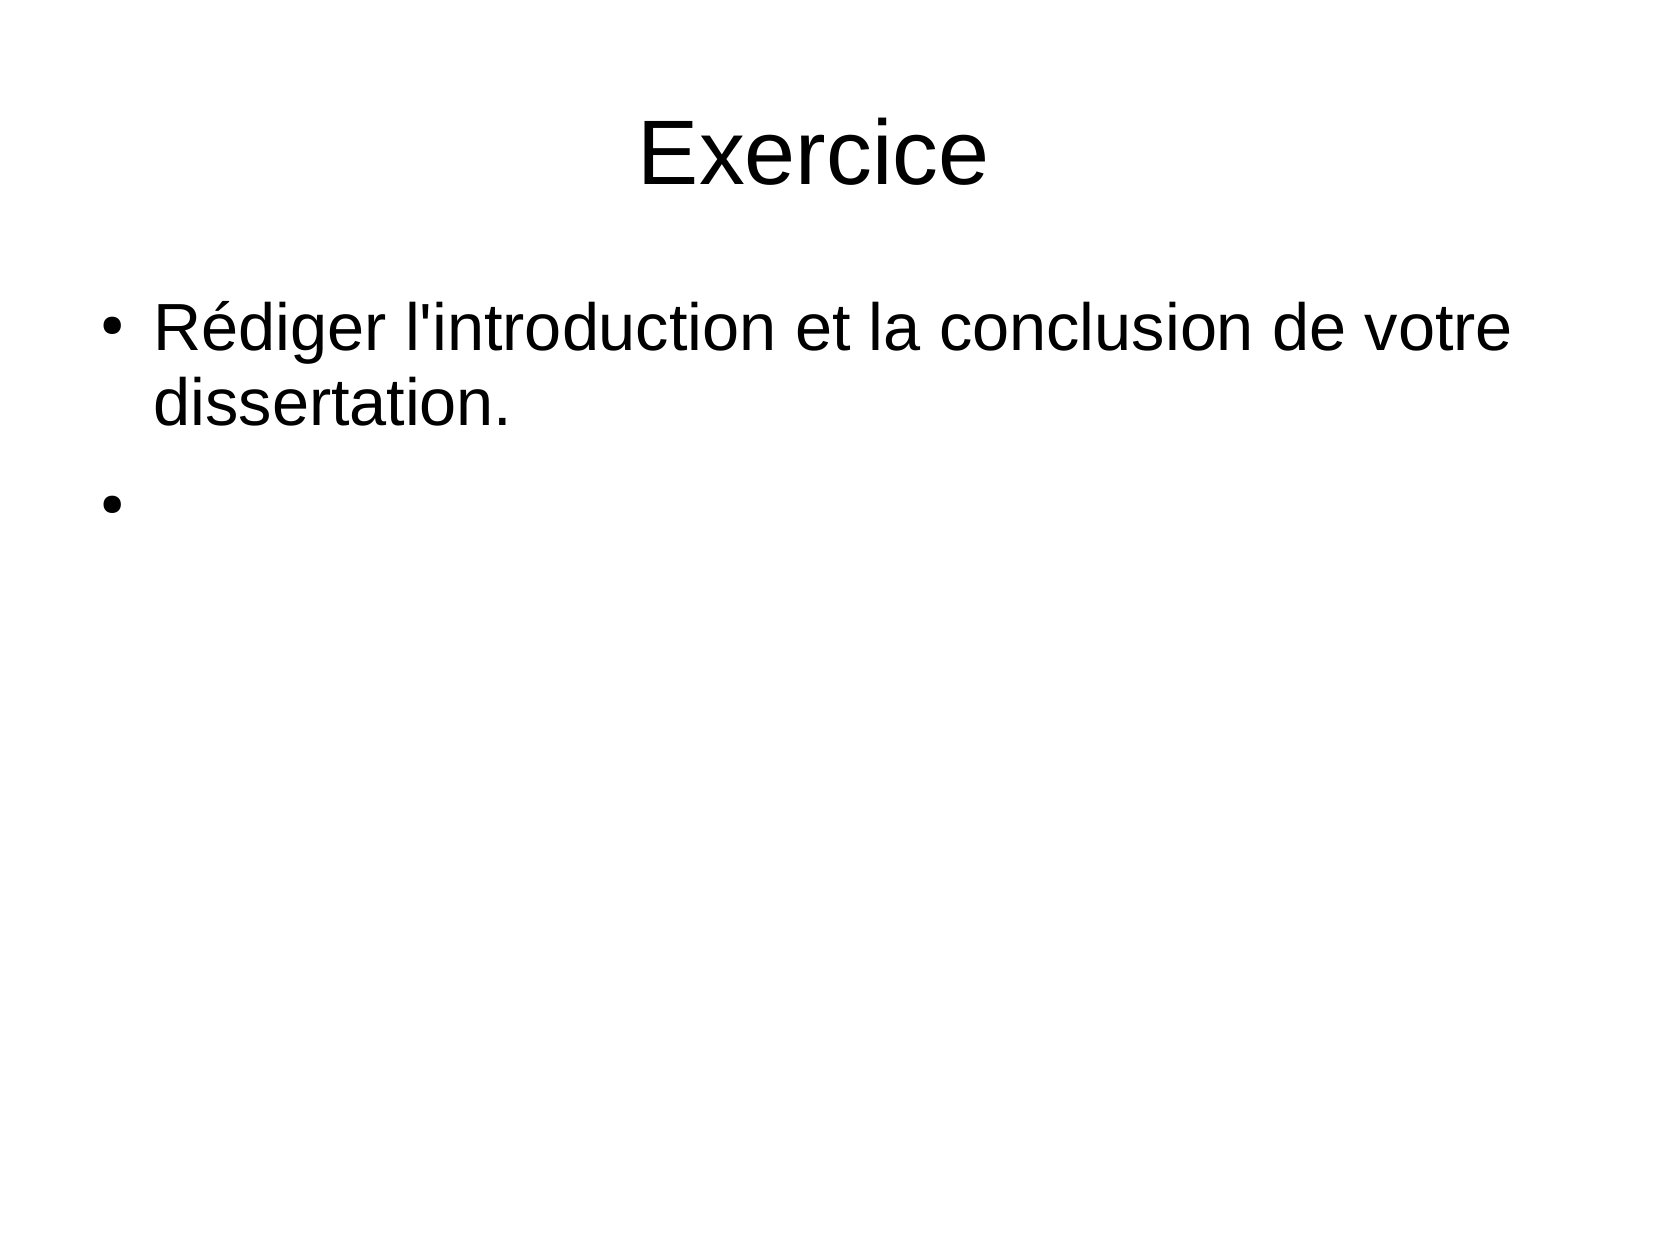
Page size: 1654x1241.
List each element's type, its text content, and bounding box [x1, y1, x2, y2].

title Exercice [82, 49, 1571, 257]
list Rédiger l'introduction et la conclusion de votre dissertation. [82, 290, 1571, 1010]
